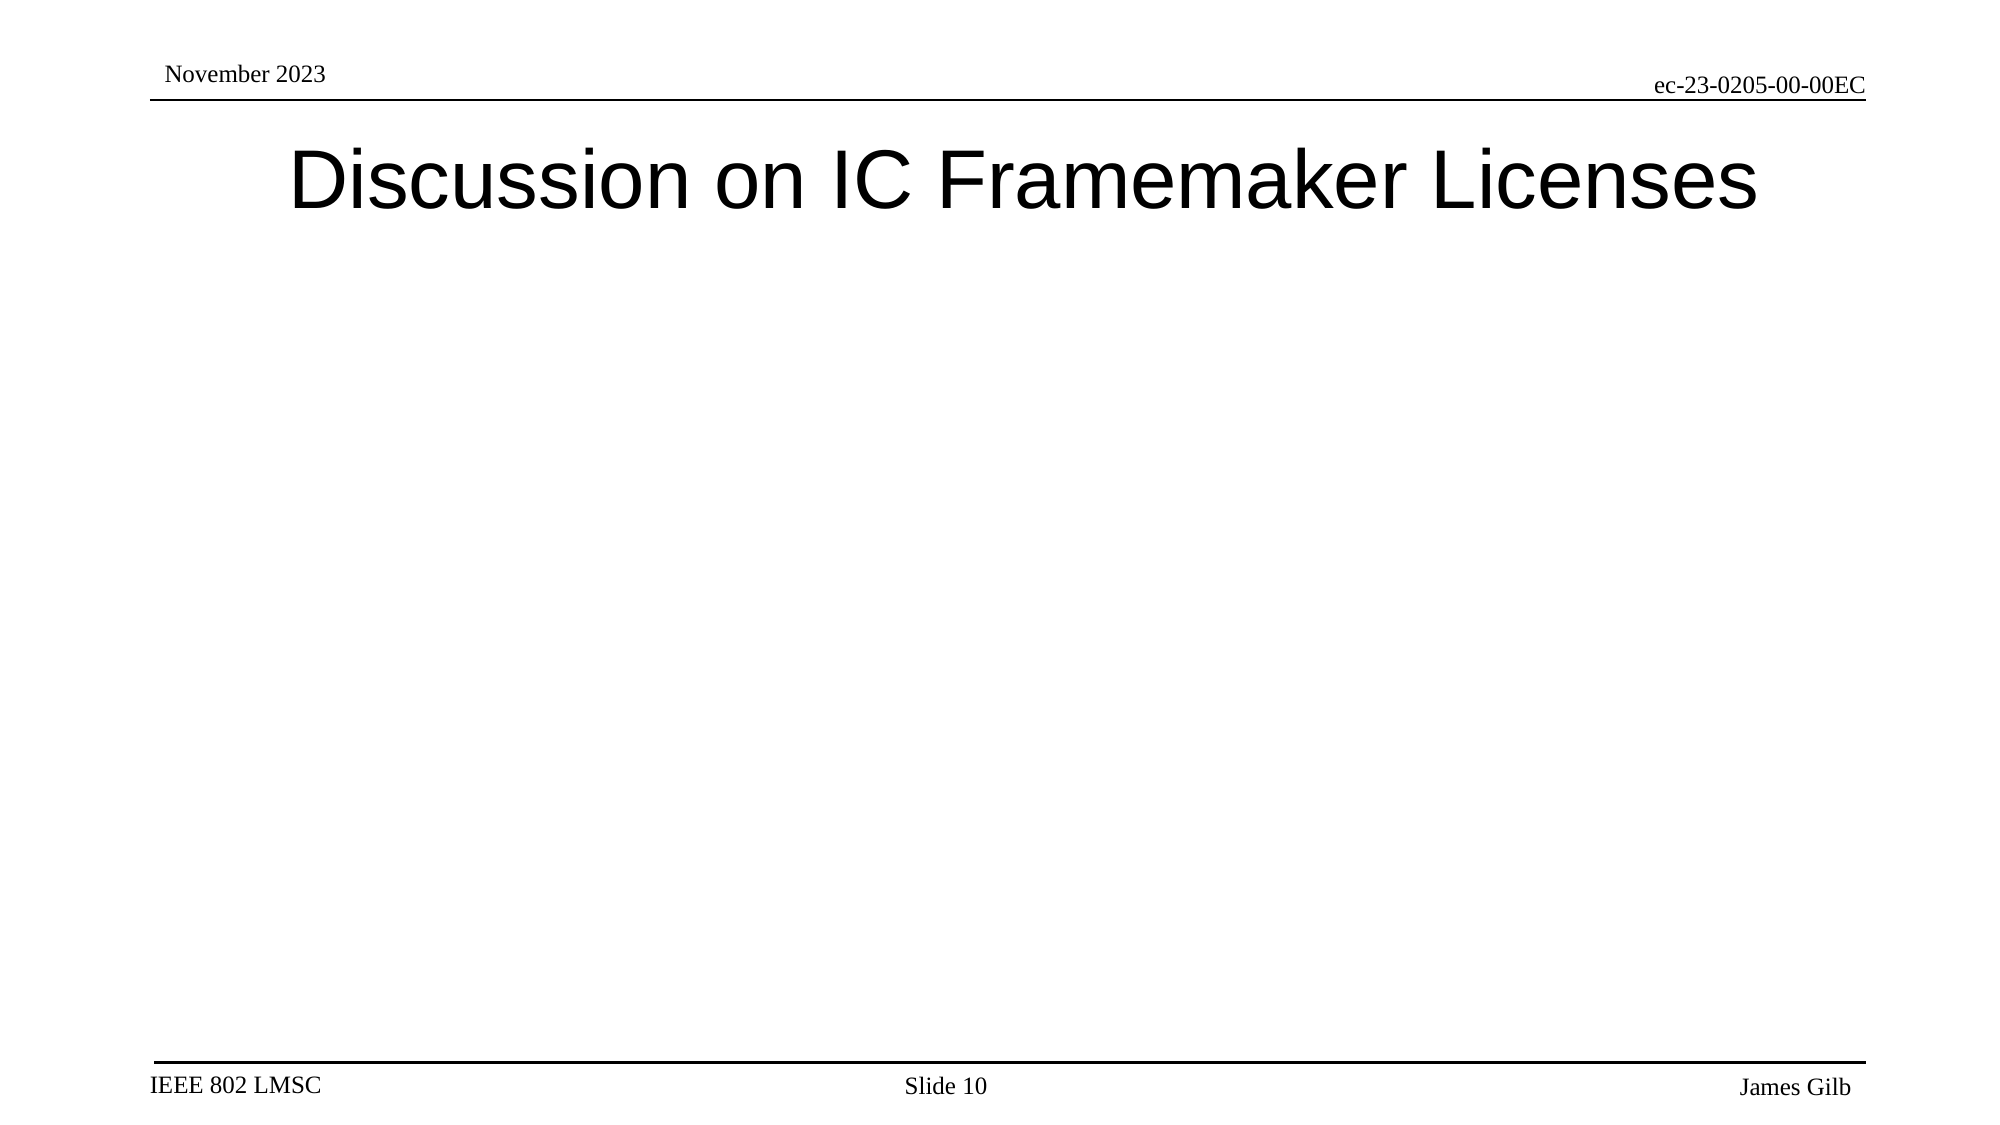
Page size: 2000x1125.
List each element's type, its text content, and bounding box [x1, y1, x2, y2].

title Discussion on IC Framemaker Licenses [149, 112, 1900, 238]
